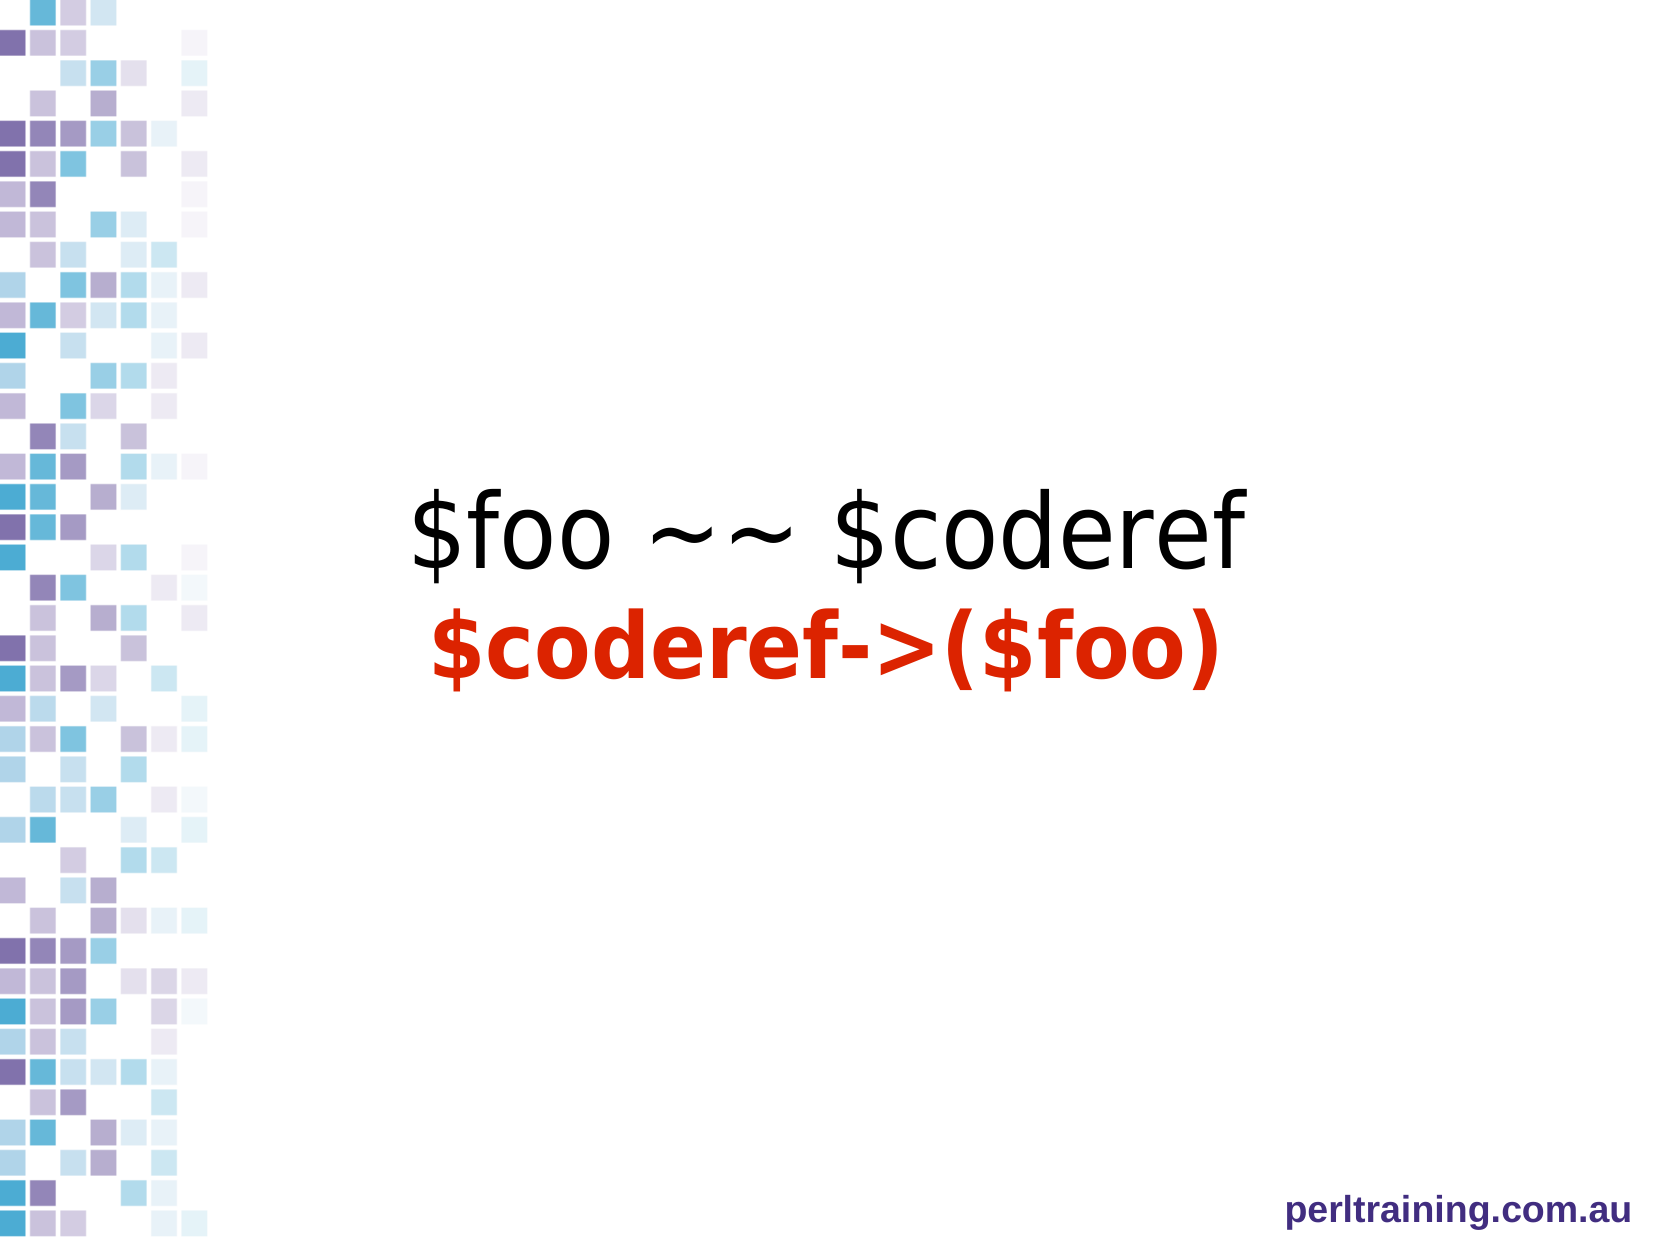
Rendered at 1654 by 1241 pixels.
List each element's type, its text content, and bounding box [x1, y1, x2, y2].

picture [0, 0, 212, 1241]
title $foo ~~ $coderef $coderef->($foo) [82, 49, 1571, 1123]
